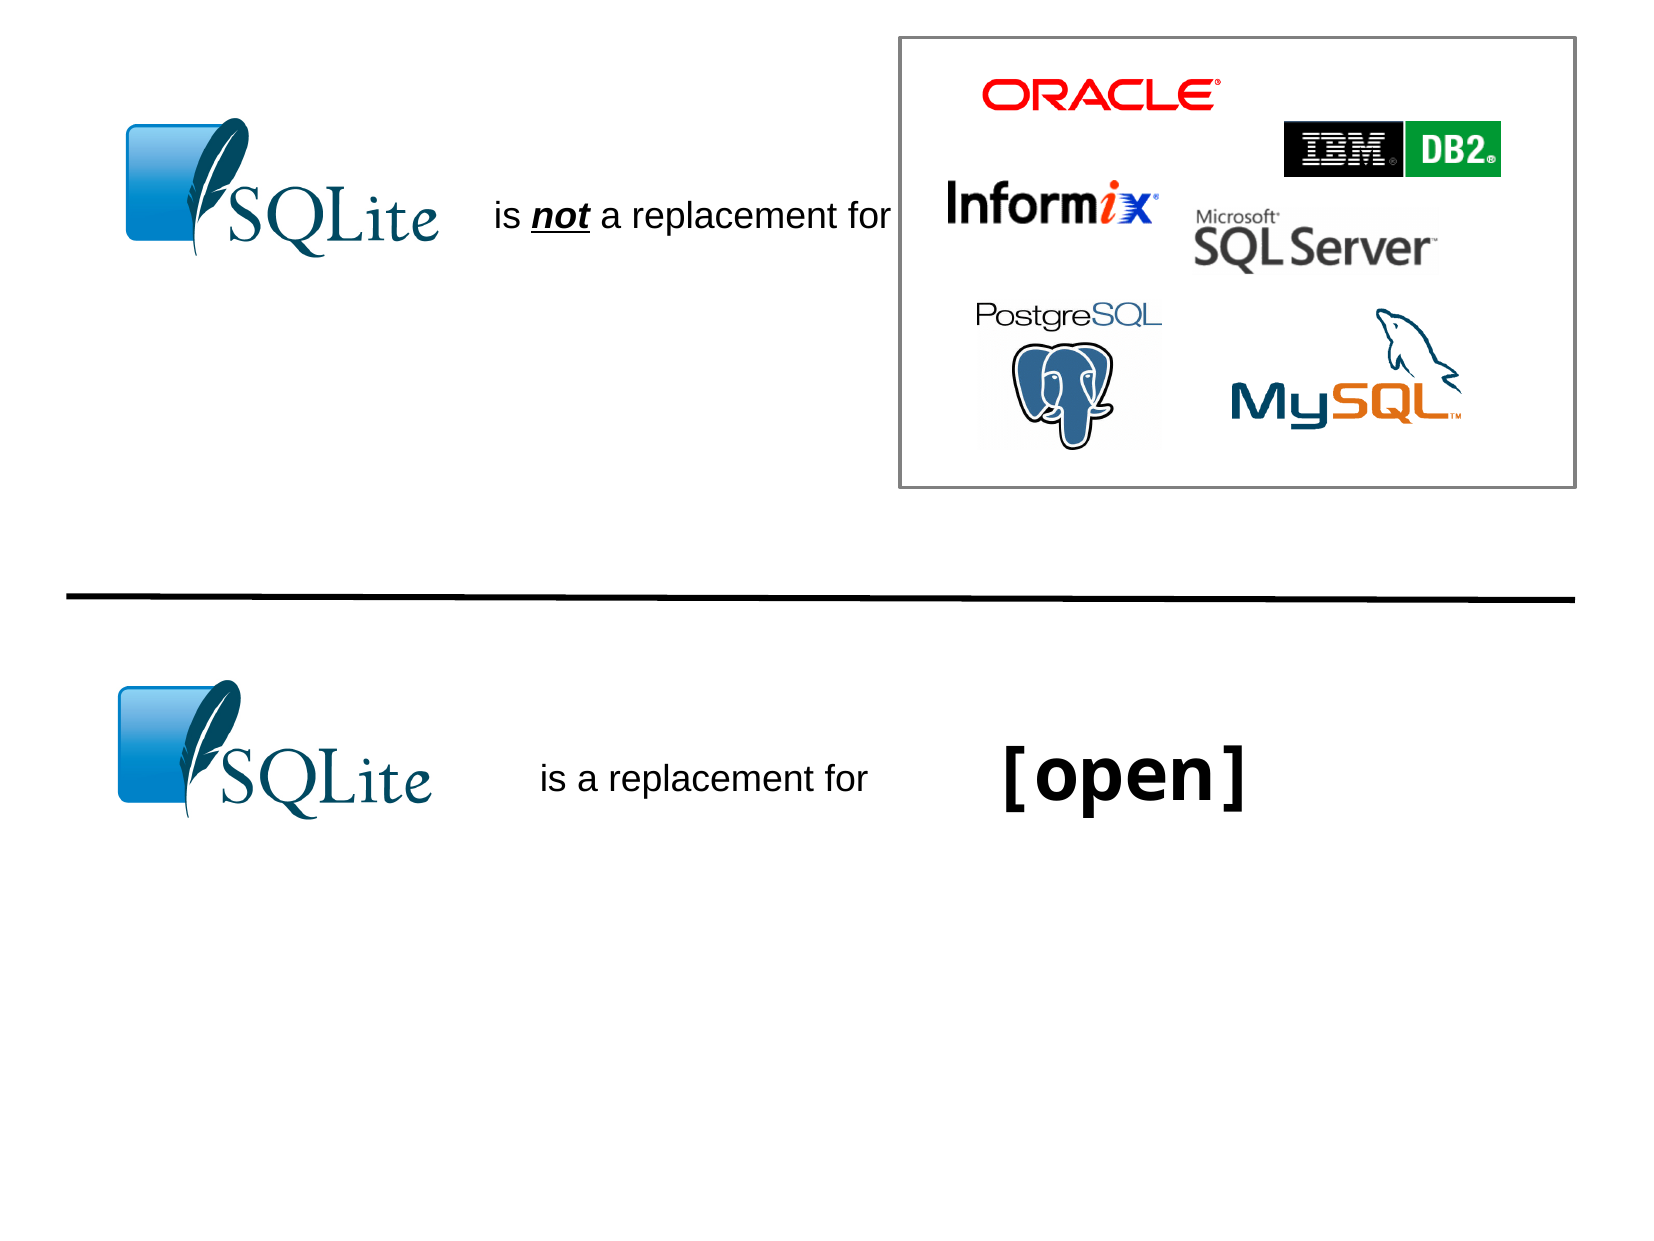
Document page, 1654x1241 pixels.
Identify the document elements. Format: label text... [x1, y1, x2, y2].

text_box is not a replacement for [479, 187, 898, 246]
picture [120, 112, 444, 263]
text_box is a replacement for [525, 750, 884, 809]
picture [112, 674, 437, 826]
text_box [open] [975, 712, 1249, 852]
picture [946, 176, 1162, 234]
picture [1284, 121, 1501, 178]
picture [1223, 299, 1470, 438]
picture [977, 299, 1162, 451]
picture [977, 74, 1224, 116]
picture [1192, 207, 1439, 275]
